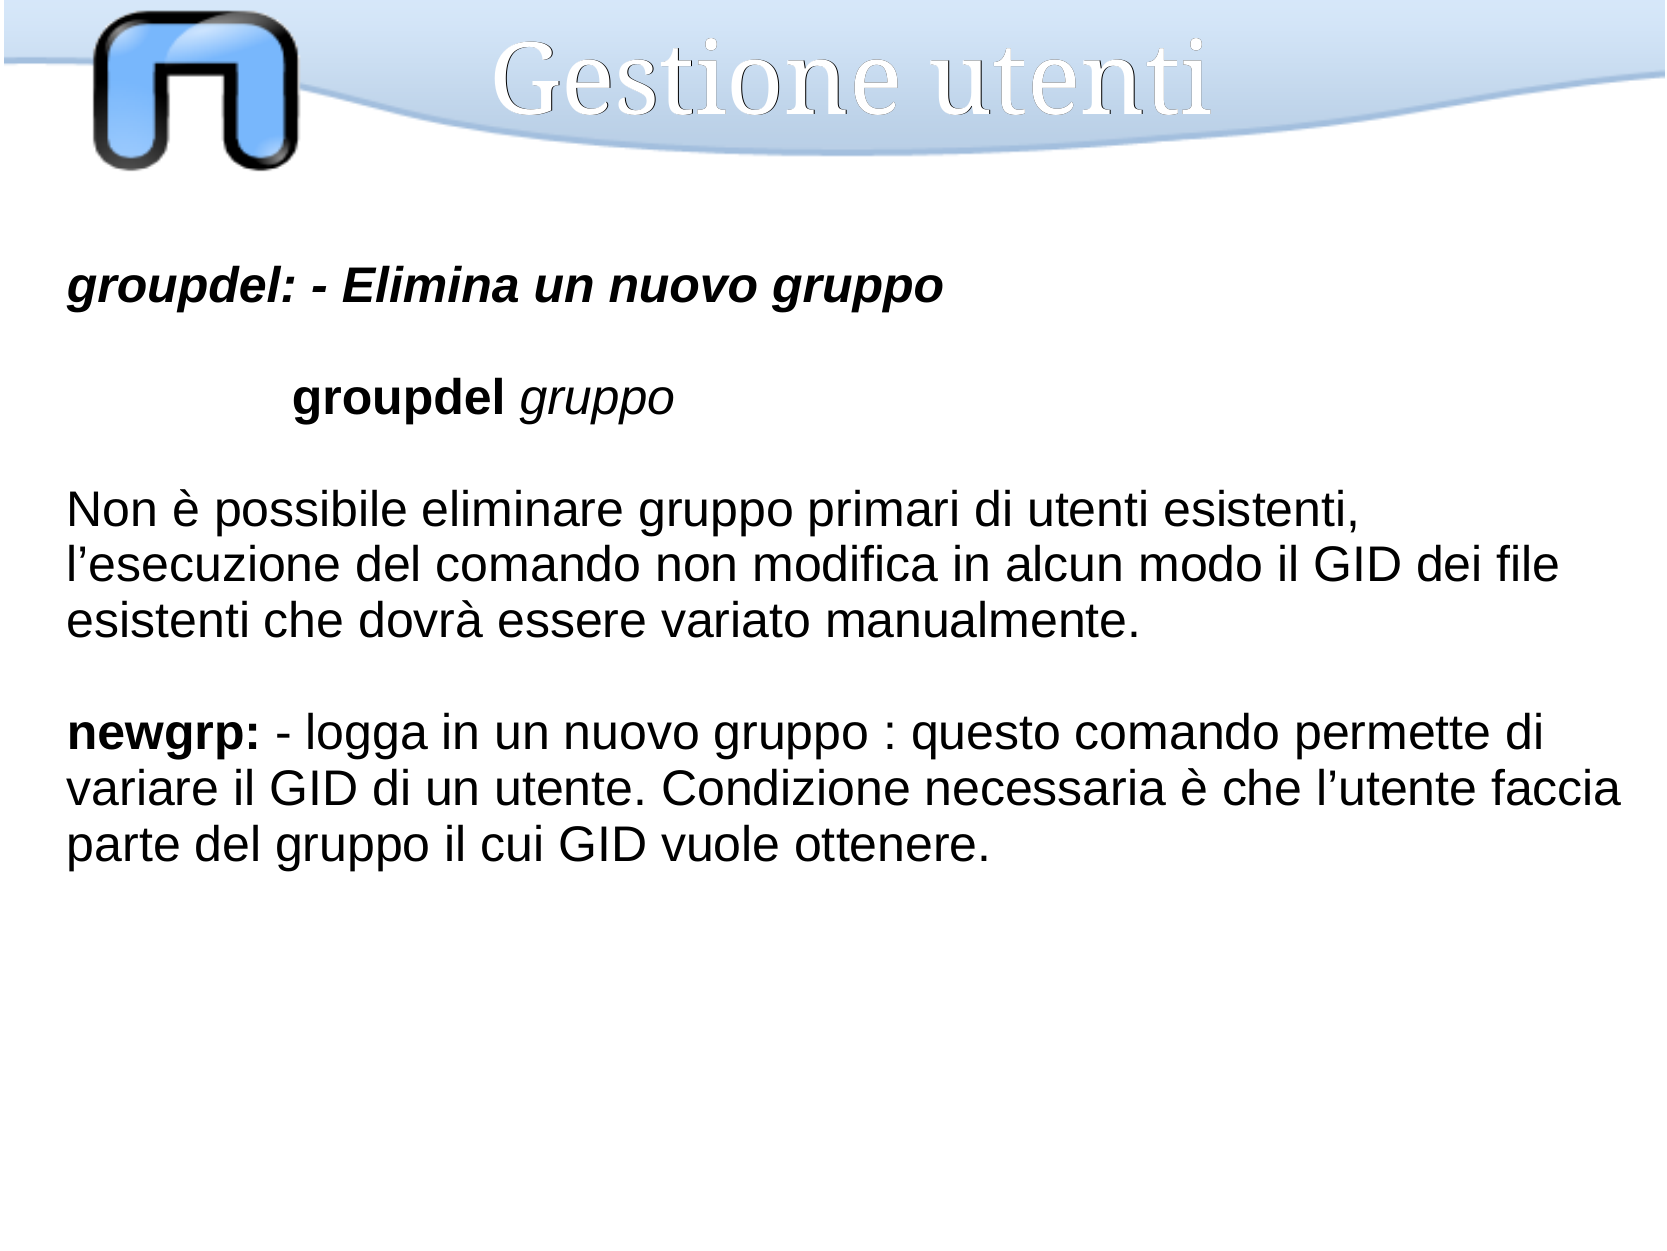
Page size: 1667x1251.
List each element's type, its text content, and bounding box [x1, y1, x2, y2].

text_box Gestione utenti [475, 0, 1667, 271]
picture [0, 0, 1667, 1251]
list groupdel: - Elimina un nuovo gruppo groupdel gruppo Non è possibile eliminare gruppo primari di utenti esistenti, l’esecuzione del comando non modifica in alcun modo il GID dei file esistenti che dovrà essere variato manualmente. newgrp: - logga in un nuovo gruppo : questo comando permette di variare il GID di un utente. Condizione necessaria è che l’utente faccia parte del gruppo il cui GID vuole ottenere. [60, 250, 1630, 1093]
